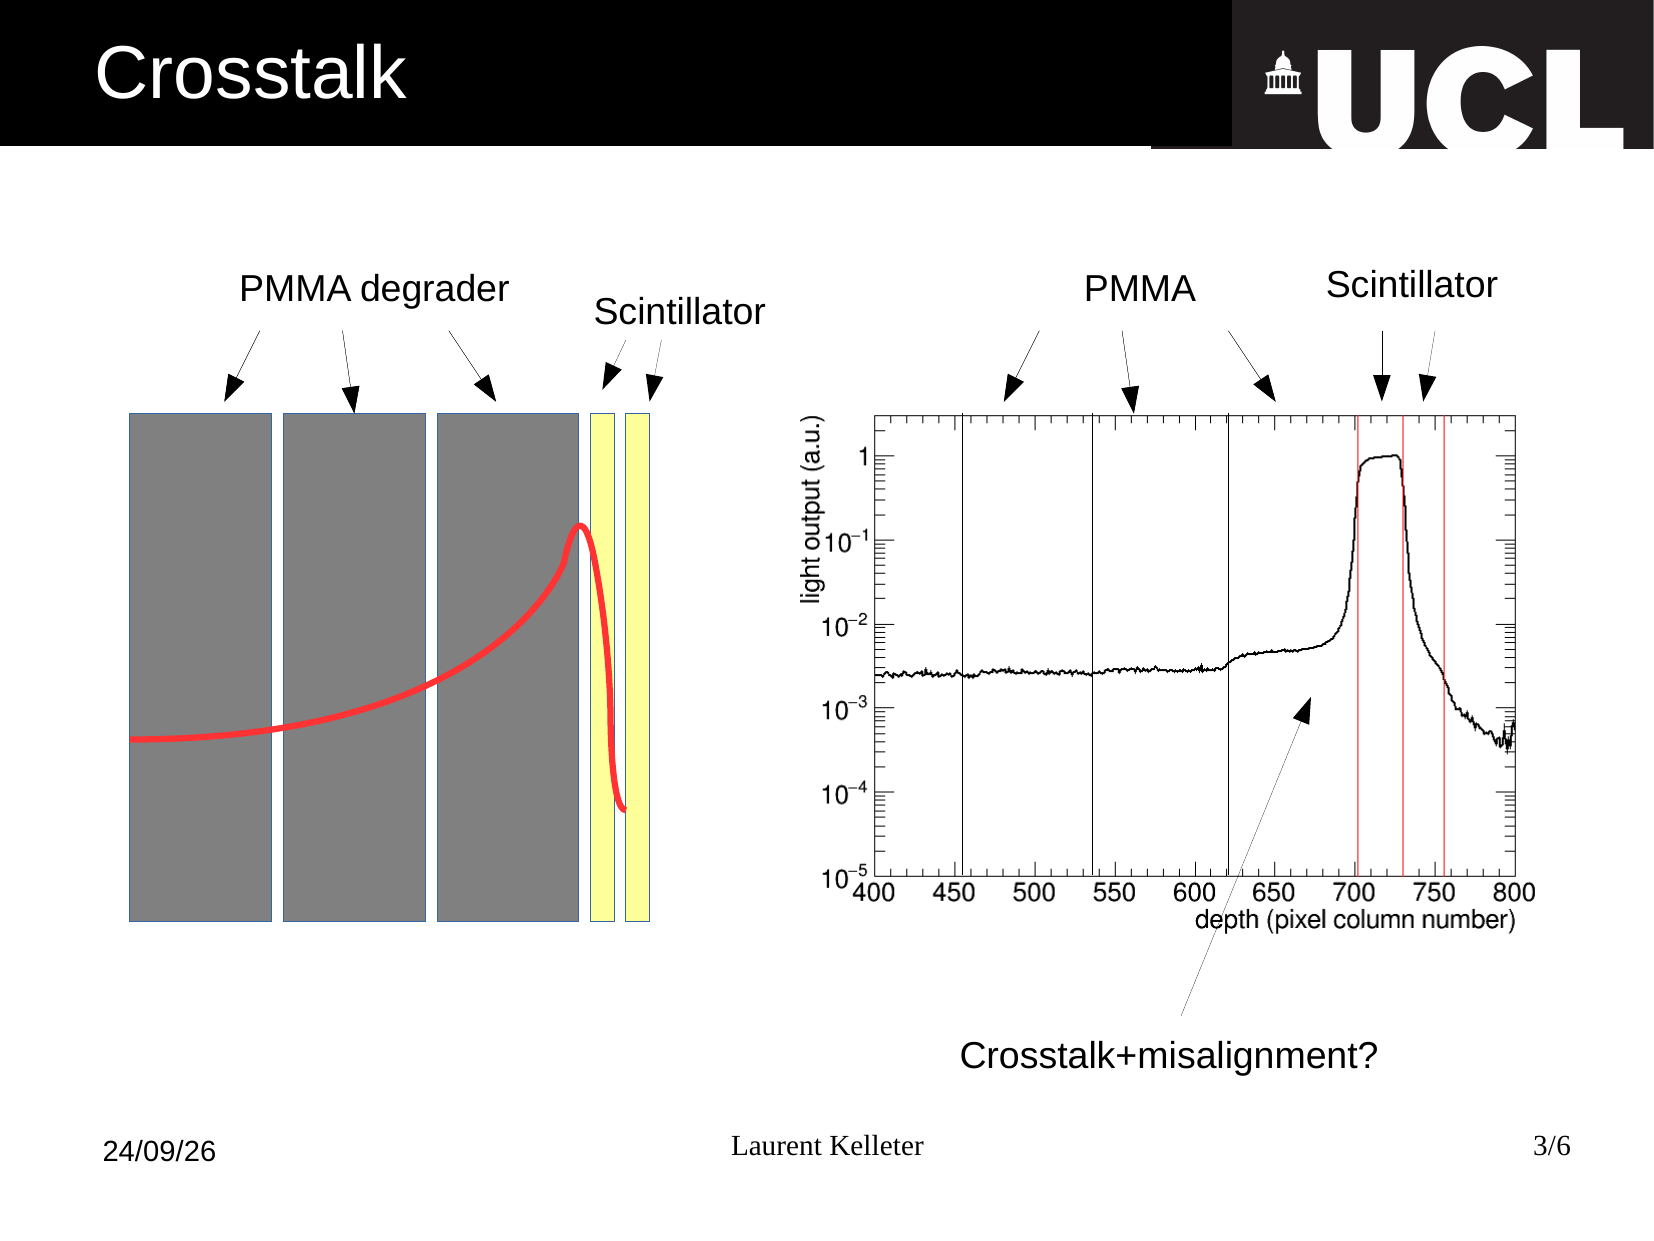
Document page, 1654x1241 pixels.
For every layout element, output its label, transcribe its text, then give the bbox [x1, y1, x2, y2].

text_box Scintillator [1311, 256, 1607, 355]
text_box [437, 413, 579, 676]
text_box [129, 733, 272, 922]
text_box PMMA degrader [224, 259, 544, 331]
text_box [590, 559, 615, 922]
text_box Crosstalk+misalignment? [944, 1027, 1394, 1126]
text_box Scintillator [578, 283, 792, 340]
text_box [129, 413, 272, 736]
text_box [590, 413, 615, 734]
text_box PMMA [1068, 259, 1311, 317]
text_box [283, 413, 426, 724]
picture [795, 358, 1595, 934]
text_box [283, 690, 426, 922]
picture [1151, 0, 1654, 149]
text_box [437, 531, 579, 922]
text_box [625, 413, 650, 922]
title Crosstalk [94, 0, 1241, 147]
